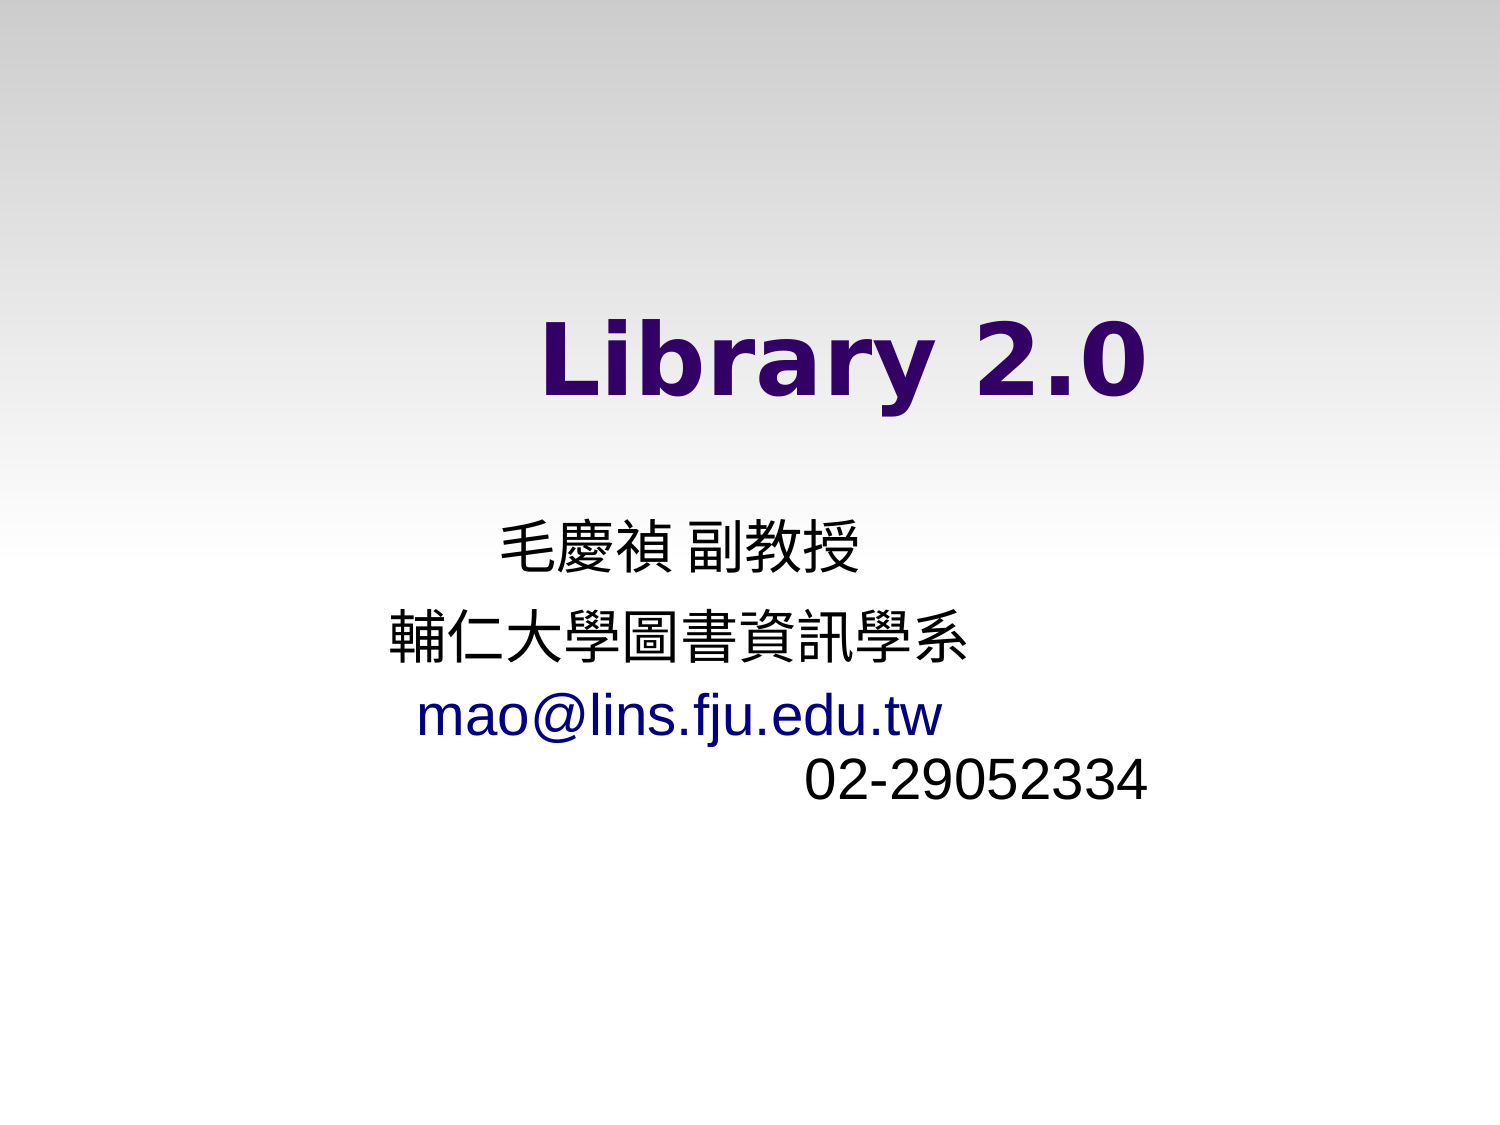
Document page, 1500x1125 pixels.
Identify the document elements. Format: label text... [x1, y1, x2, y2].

title Library 2.0 [51, 76, 1165, 427]
subtitle 毛慶禎 副教授 輔仁大學圖書資訊學系 mao@lins.fju.edu.tw 02-29052334 [139, 500, 1165, 888]
